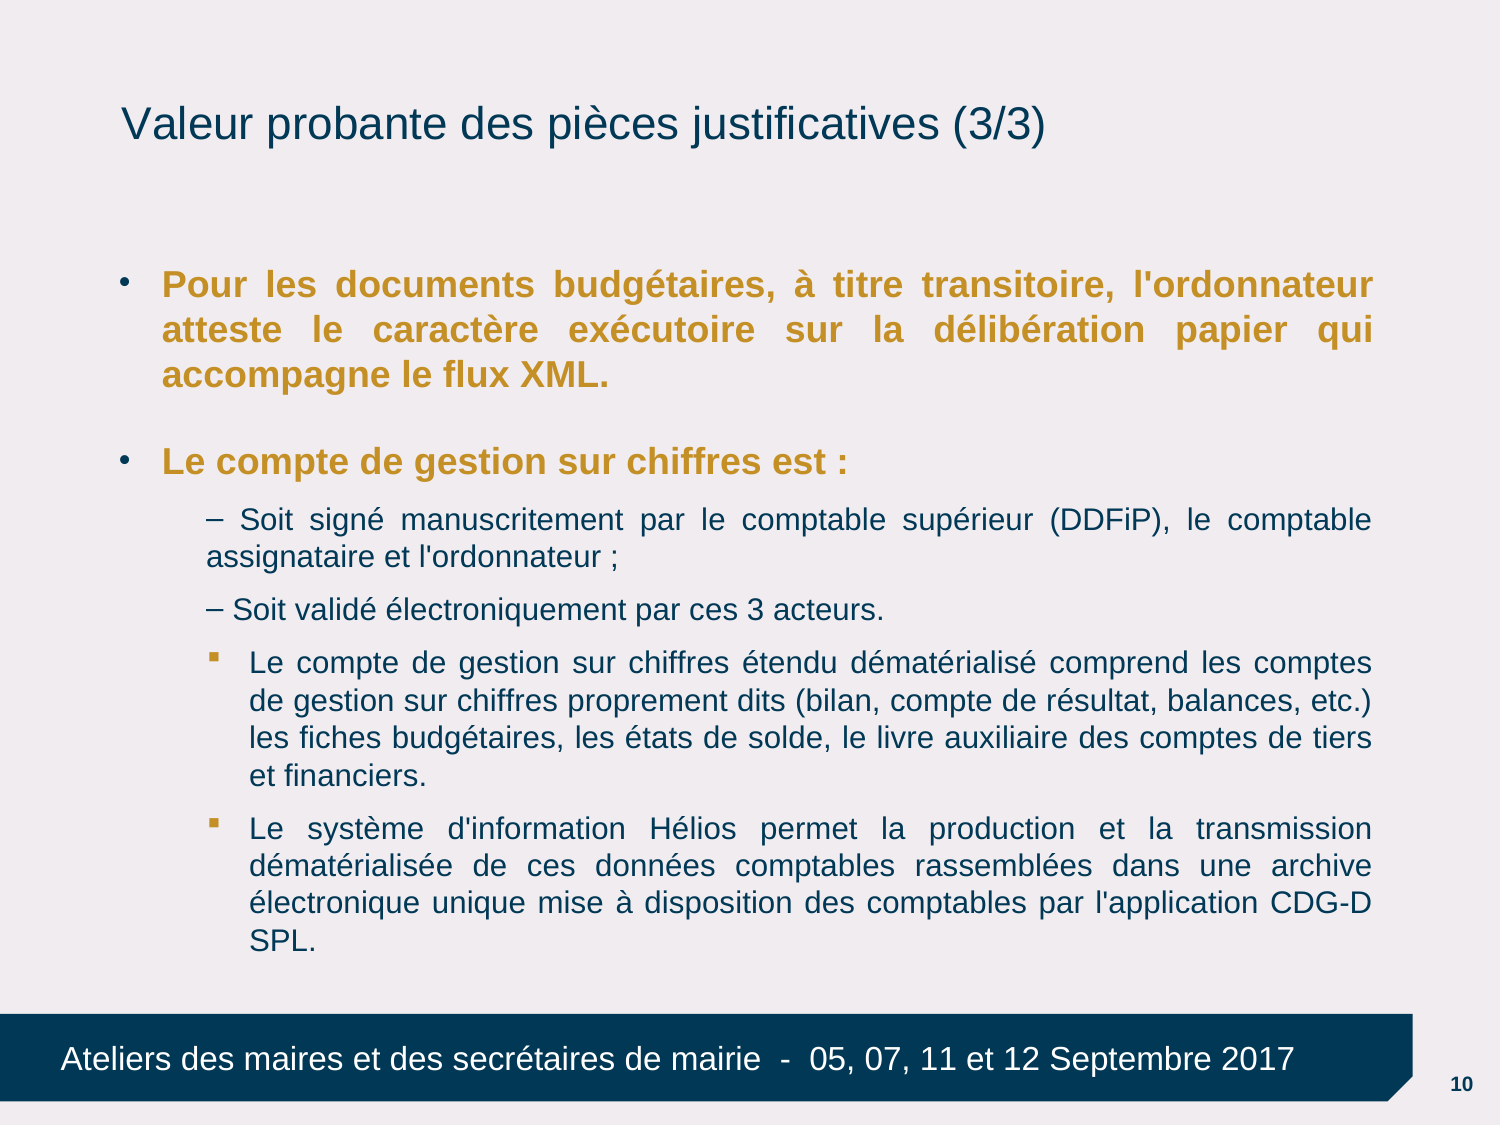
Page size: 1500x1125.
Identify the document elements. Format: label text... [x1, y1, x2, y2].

title Valeur probante des pièces justificatives (3/3) [121, 68, 1438, 180]
list Pour les documents budgétaires, à titre transitoire, l'ordonnateur atteste le caractère exécutoire sur la délibération papier qui accompagne le flux XML. Le compte de gestion sur chiffres est : Soit signé manuscritement par le comptable supérieur (DDFiP), le comptable assignataire et l'ordonnateur ; Soit validé électroniquement par ces 3 acteurs. Le compte de gestion sur chiffres étendu dématérialisé comprend les comptes de gestion sur chiffres proprement dits (bilan, compte de résultat, balances, etc.) les fiches budgétaires, les états de solde, le livre auxiliaire des comptes de tiers et financiers. Le système d'information Hélios permet la production et la transmission dématérialisée de ces données comptables rassemblées dans une archive électronique unique mise à disposition des comptables par l'application CDG-D SPL. [118, 259, 1375, 981]
